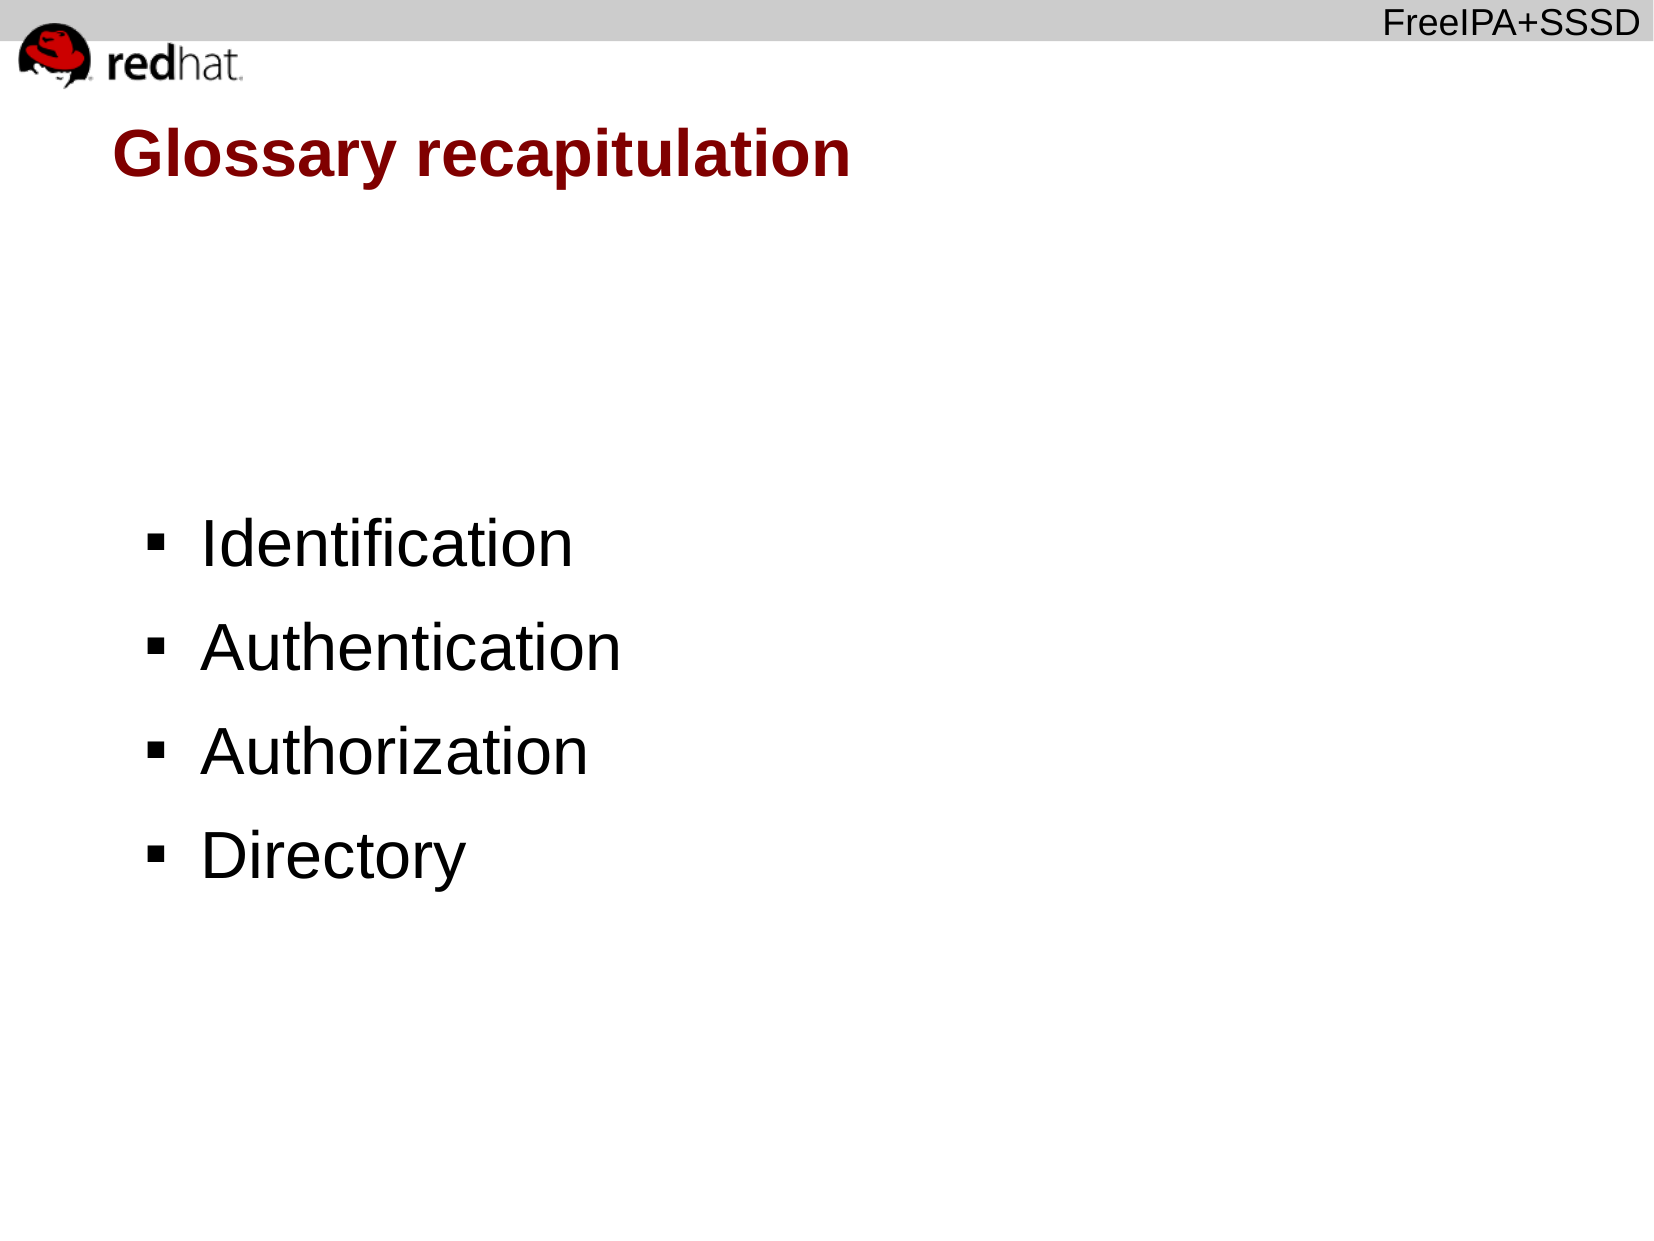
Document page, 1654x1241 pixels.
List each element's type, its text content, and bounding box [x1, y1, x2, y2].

text_box [0, 0, 1367, 42]
title Glossary recapitulation [82, 49, 1571, 257]
text_box FreeIPA+SSSD [1367, 0, 1654, 51]
picture [18, 23, 243, 97]
list Identification Authentication Authorization Directory [82, 290, 1571, 1109]
